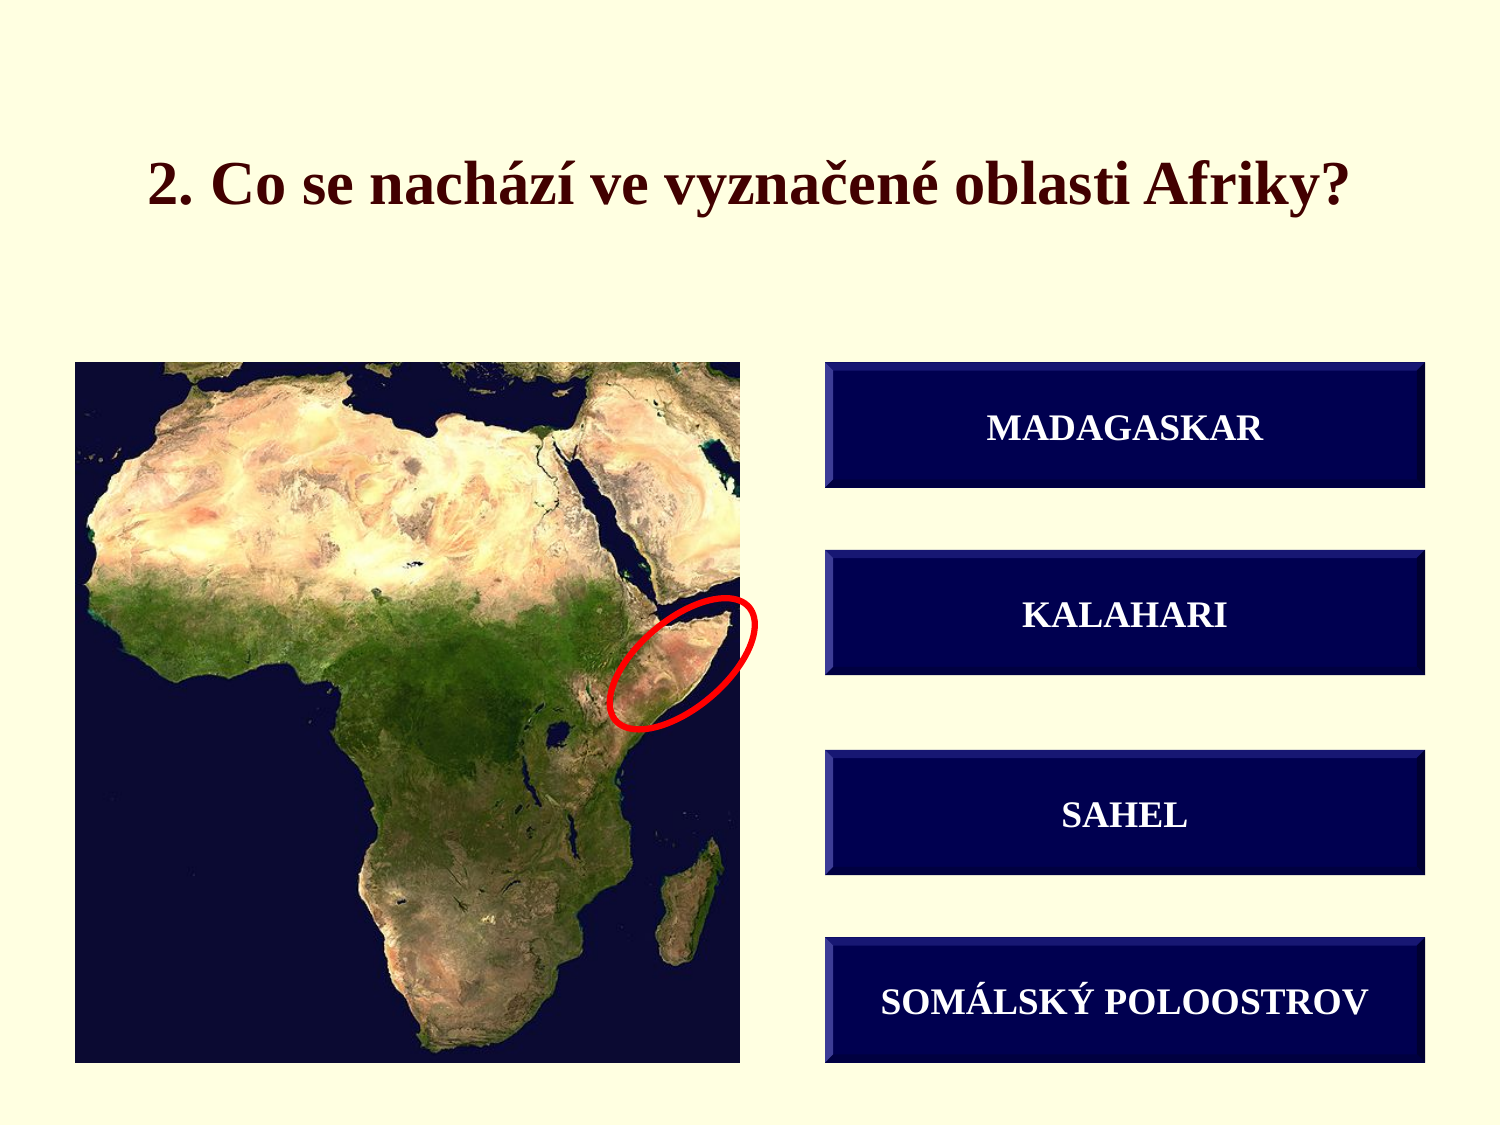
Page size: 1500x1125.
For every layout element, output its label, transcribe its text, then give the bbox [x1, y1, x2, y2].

text_box B [826, 362, 1424, 371]
text_box [613, 602, 740, 726]
text_box SAHEL [834, 759, 1416, 866]
text_box D [826, 749, 1424, 759]
text_box [75, 362, 740, 1063]
text_box C [826, 549, 1424, 559]
text_box KALAHARI [834, 559, 1416, 666]
text_box MADAGASKAR [834, 371, 1416, 479]
title 2. Co se nachází ve vyznačené oblasti Afriky? [0, 135, 1500, 225]
text_box SOMÁLSKÝ POLOOSTROV [834, 946, 1416, 1054]
title ŠPATNĚ! [826, 937, 1424, 946]
